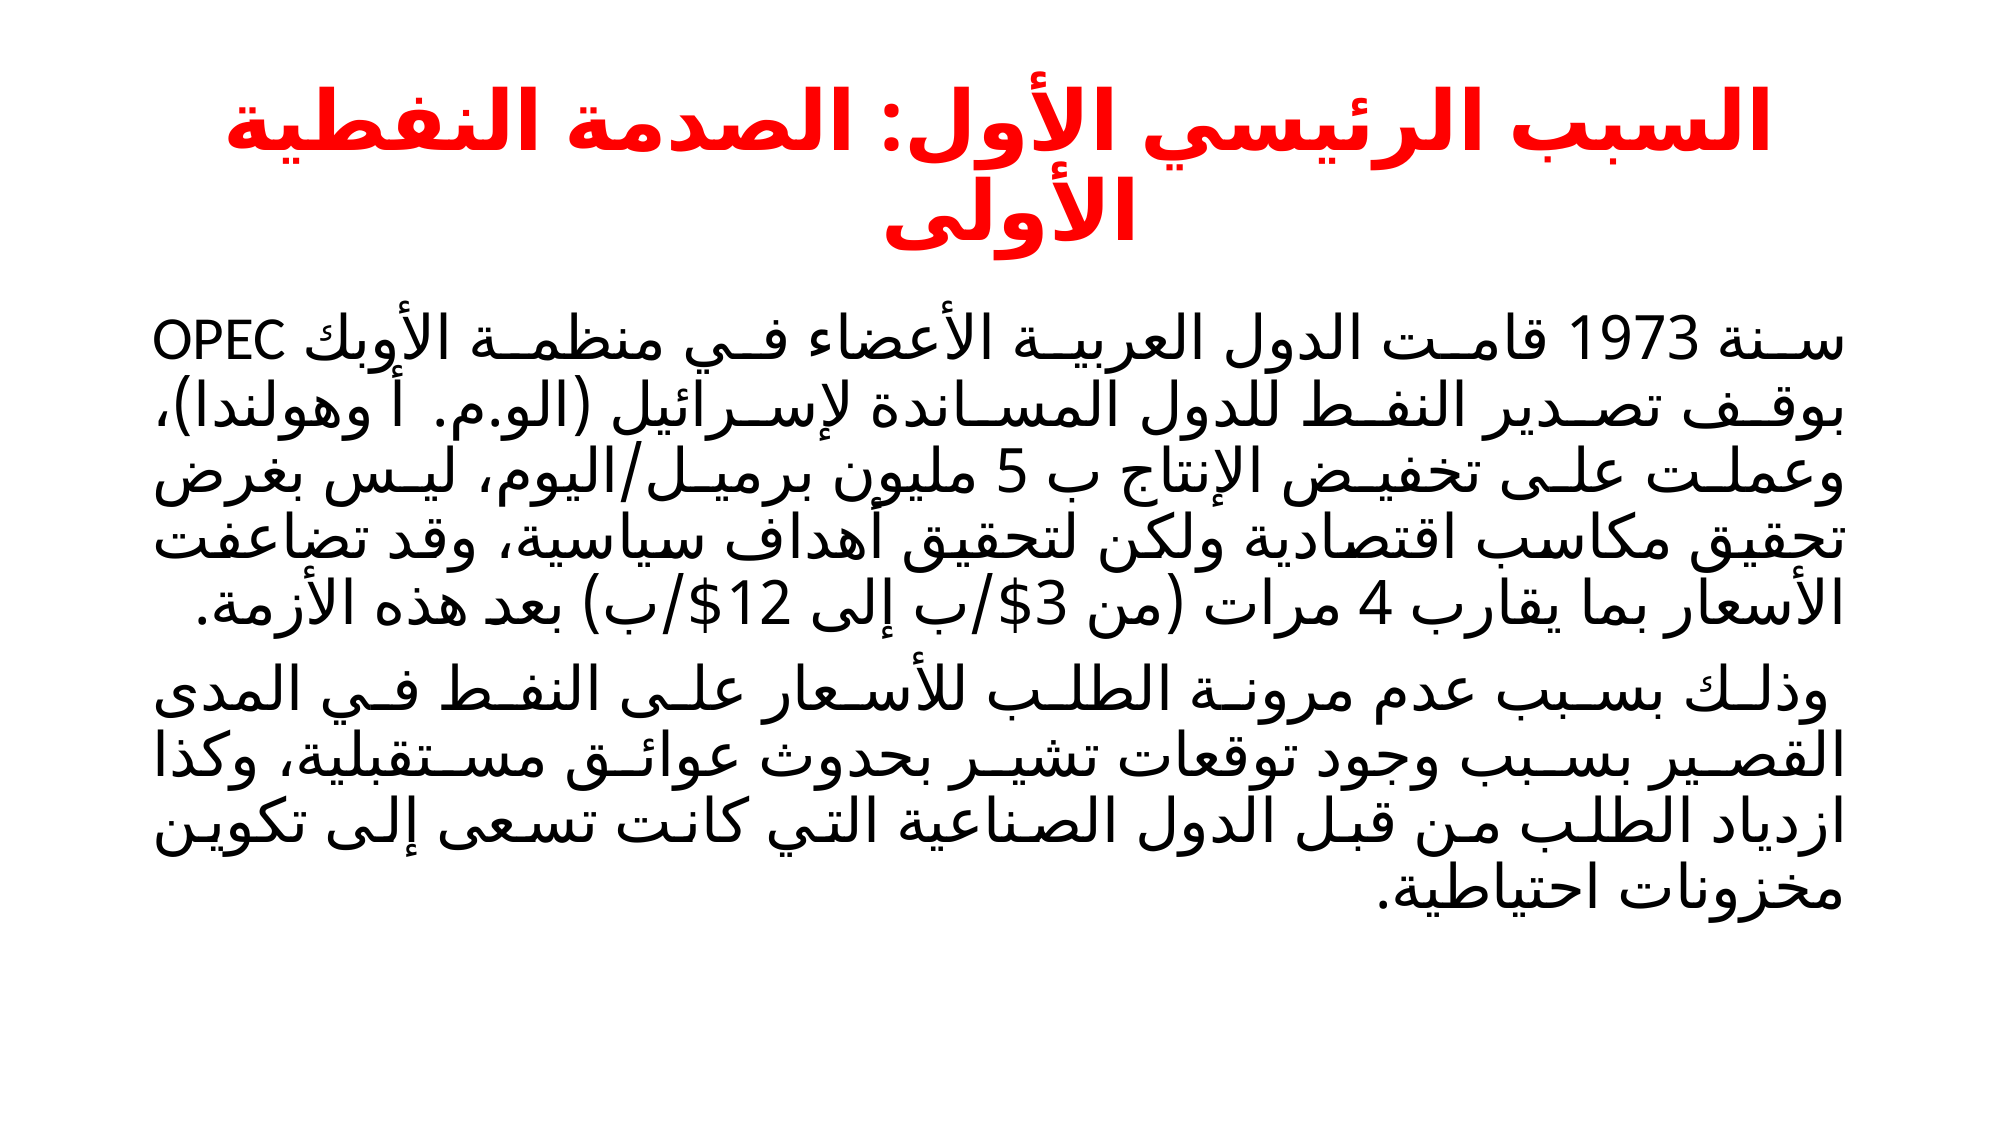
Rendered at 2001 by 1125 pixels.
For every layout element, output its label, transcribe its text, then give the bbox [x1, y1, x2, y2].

title السبب الرئيسي الأول: الصدمة النفطية الأولى [137, 59, 1863, 278]
list سنة 1973 قامت الدول العربية الأعضاء في منظمة الأوبك OPEC بوقف تصدير النفط للدول المساندة لإسرائيل (الو.م.أ وهولندا)، وعملت على تخفيض الإنتاج ب 5 مليون برميل/اليوم، ليس بغرض تحقيق مكاسب اقتصادية ولكن لتحقيق أهداف سياسية، وقد تضاعفت الأسعار بما يقارب 4 مرات (من 3$/ب إلى 12$/ب) بعد هذه الأزمة. وذلك بسبب عدم مرونة الطلب للأسعار على النفط في المدى القصير بسبب وجود توقعات تشير بحدوث عوائق مستقبلية، وكذا ازدياد الطلب من قبل الدول الصناعية التي كانت تسعى إلى تكوين مخزونات احتياطية. [137, 299, 1863, 941]
